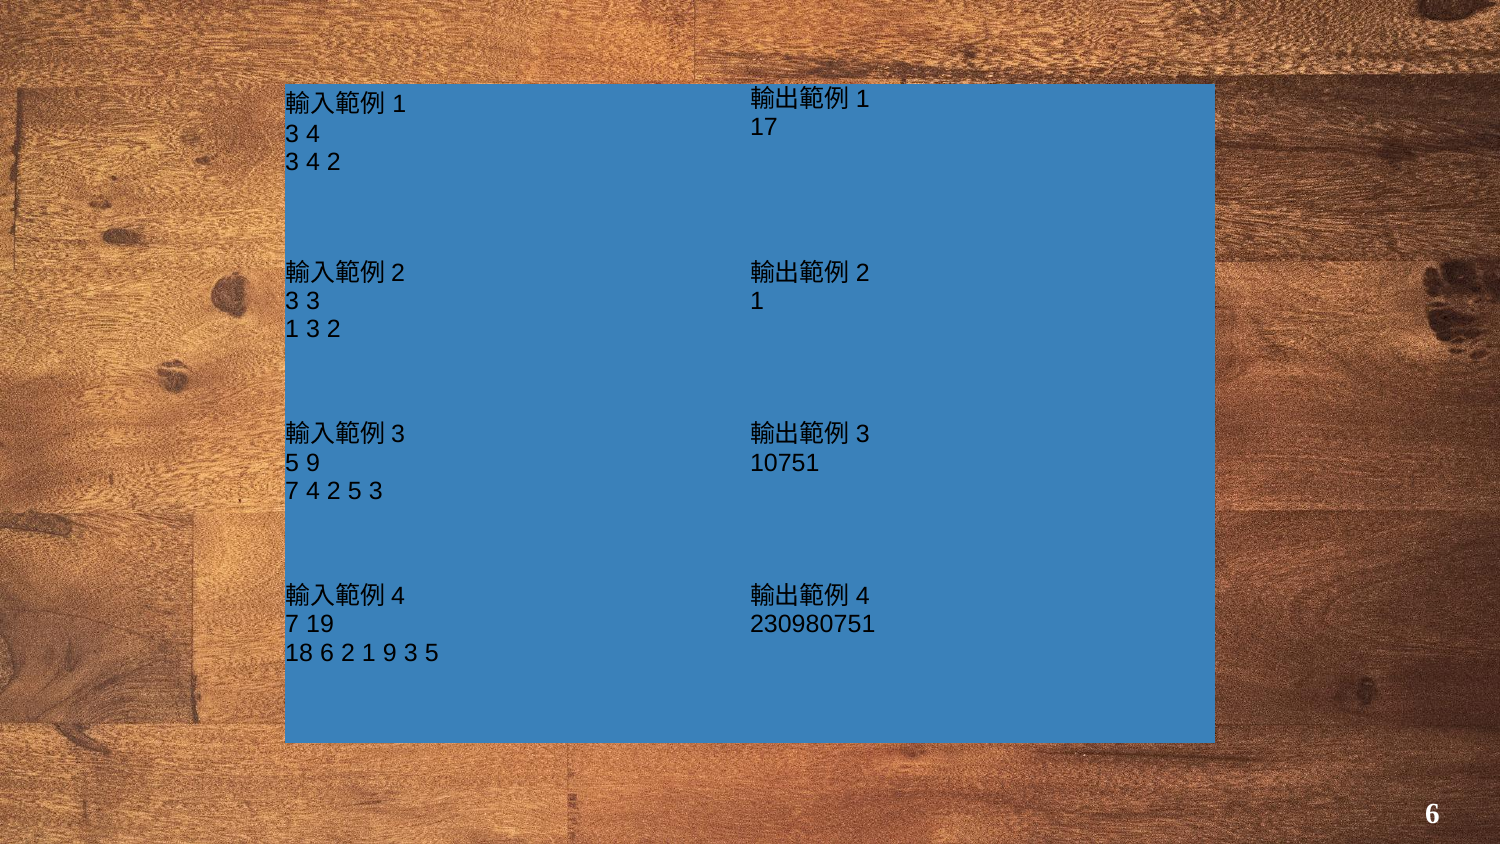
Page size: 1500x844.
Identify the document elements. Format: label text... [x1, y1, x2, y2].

table_cell 輸入範例2 3 3 1 3 2 [285, 258, 750, 419]
slide_number 5 [1410, 779, 1500, 844]
table_cell 輸入範例3 5 9 7 4 2 5 3 [285, 419, 750, 581]
table_cell 輸出範例2 1 [750, 258, 1215, 419]
table_cell 輸出範例4 230980751 [750, 581, 1215, 743]
table_header 輸出範例1 17 [750, 84, 1215, 258]
table_cell 輸出範例3 10751 [750, 419, 1215, 581]
table_header 輸入範例1 3 4 3 4 2 [285, 84, 750, 258]
table_cell 輸入範例4 7 19 18 6 2 1 9 3 5 [285, 581, 750, 743]
